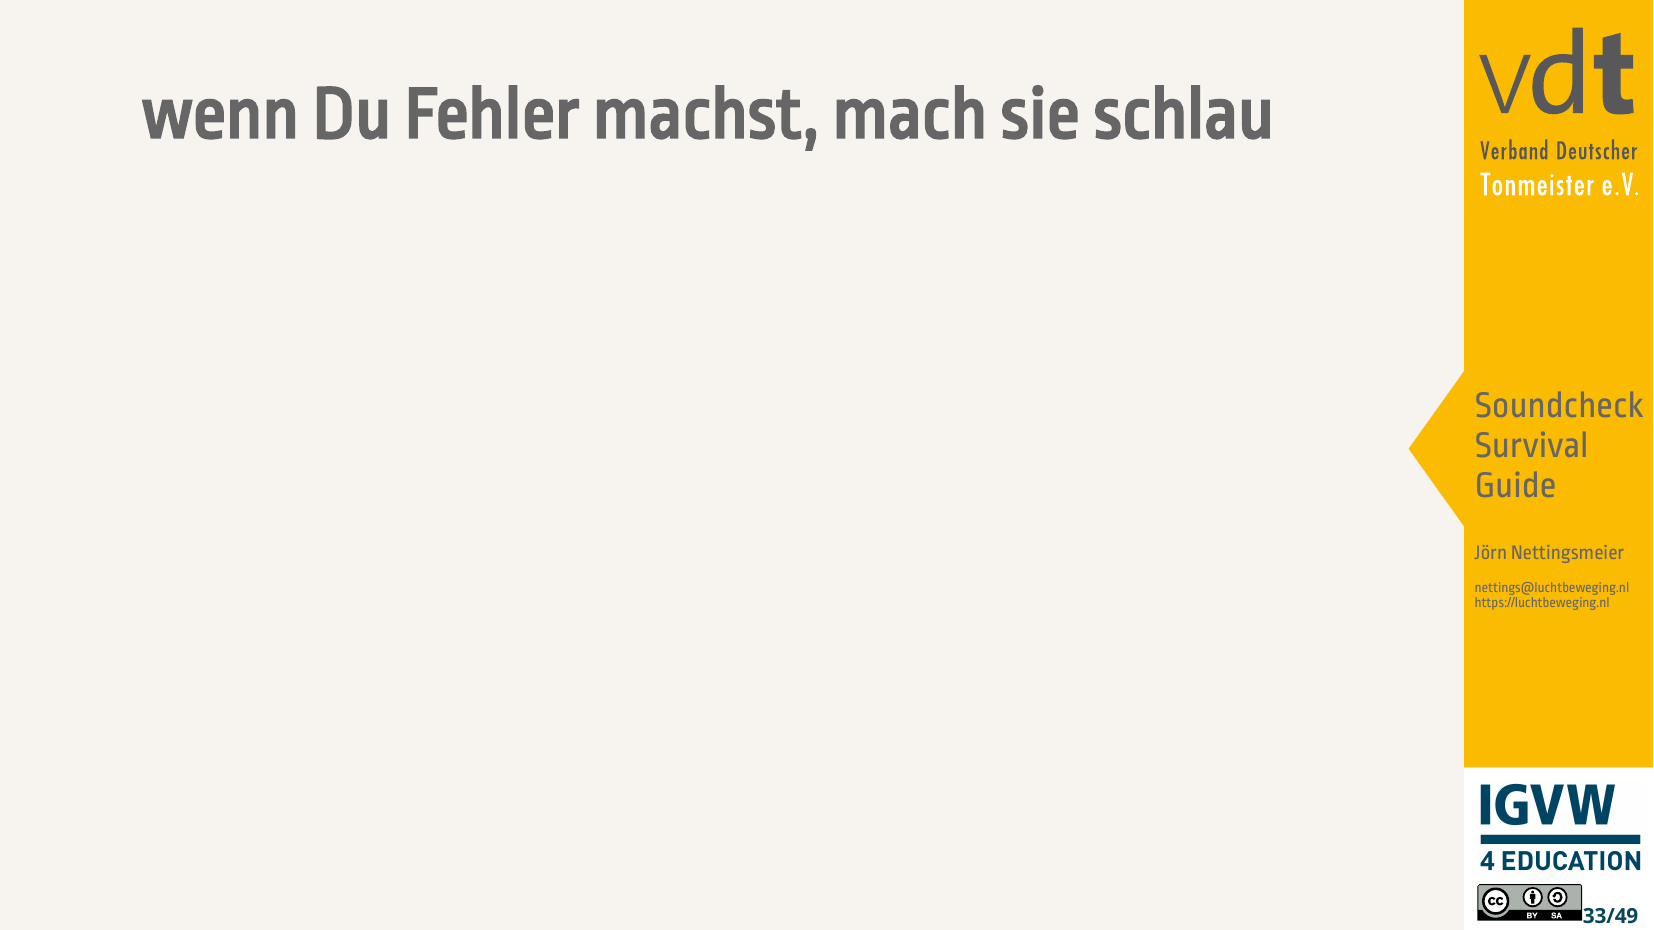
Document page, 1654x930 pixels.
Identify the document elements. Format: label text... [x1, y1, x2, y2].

title wenn Du Fehler machst, mach sie schlau [82, 37, 1335, 193]
picture [1477, 780, 1646, 882]
